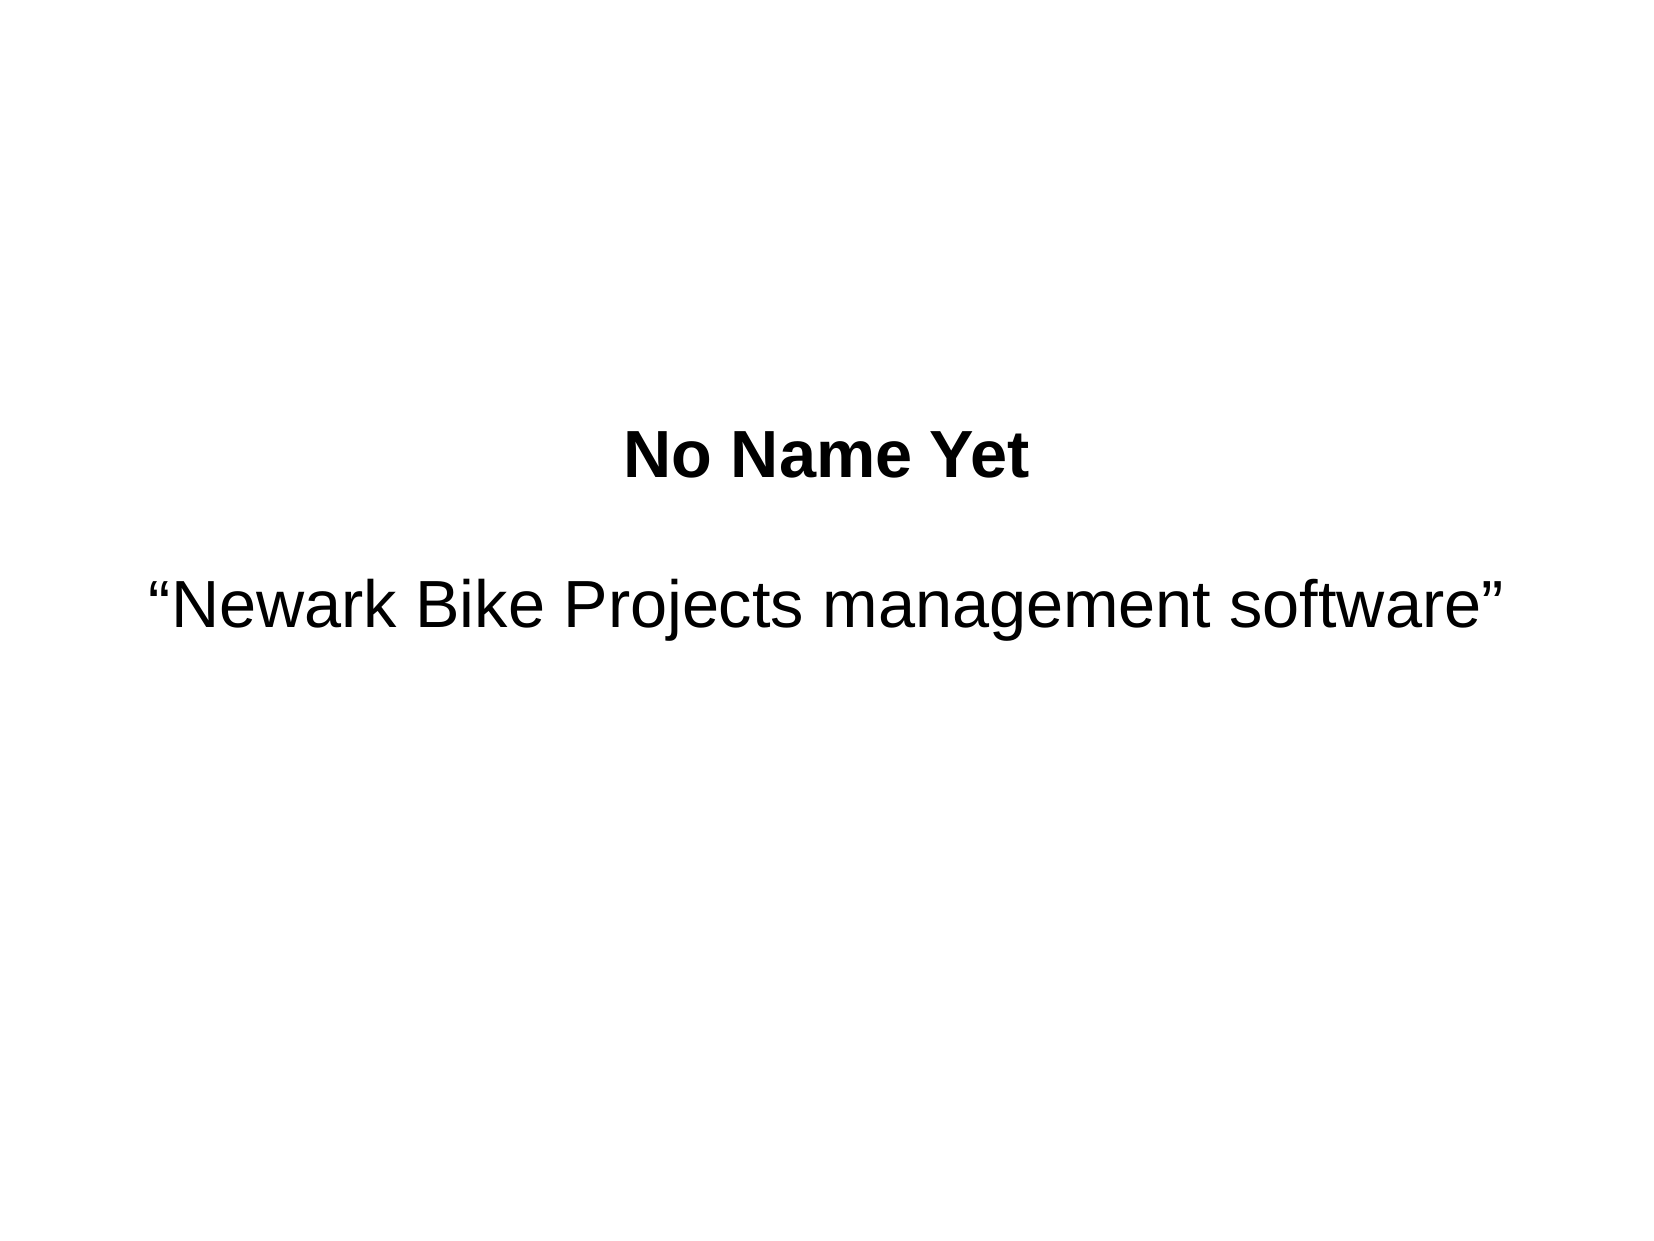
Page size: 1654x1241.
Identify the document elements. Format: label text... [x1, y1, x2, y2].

subtitle No Name Yet “Newark Bike Projects management software” [82, 49, 1571, 1010]
